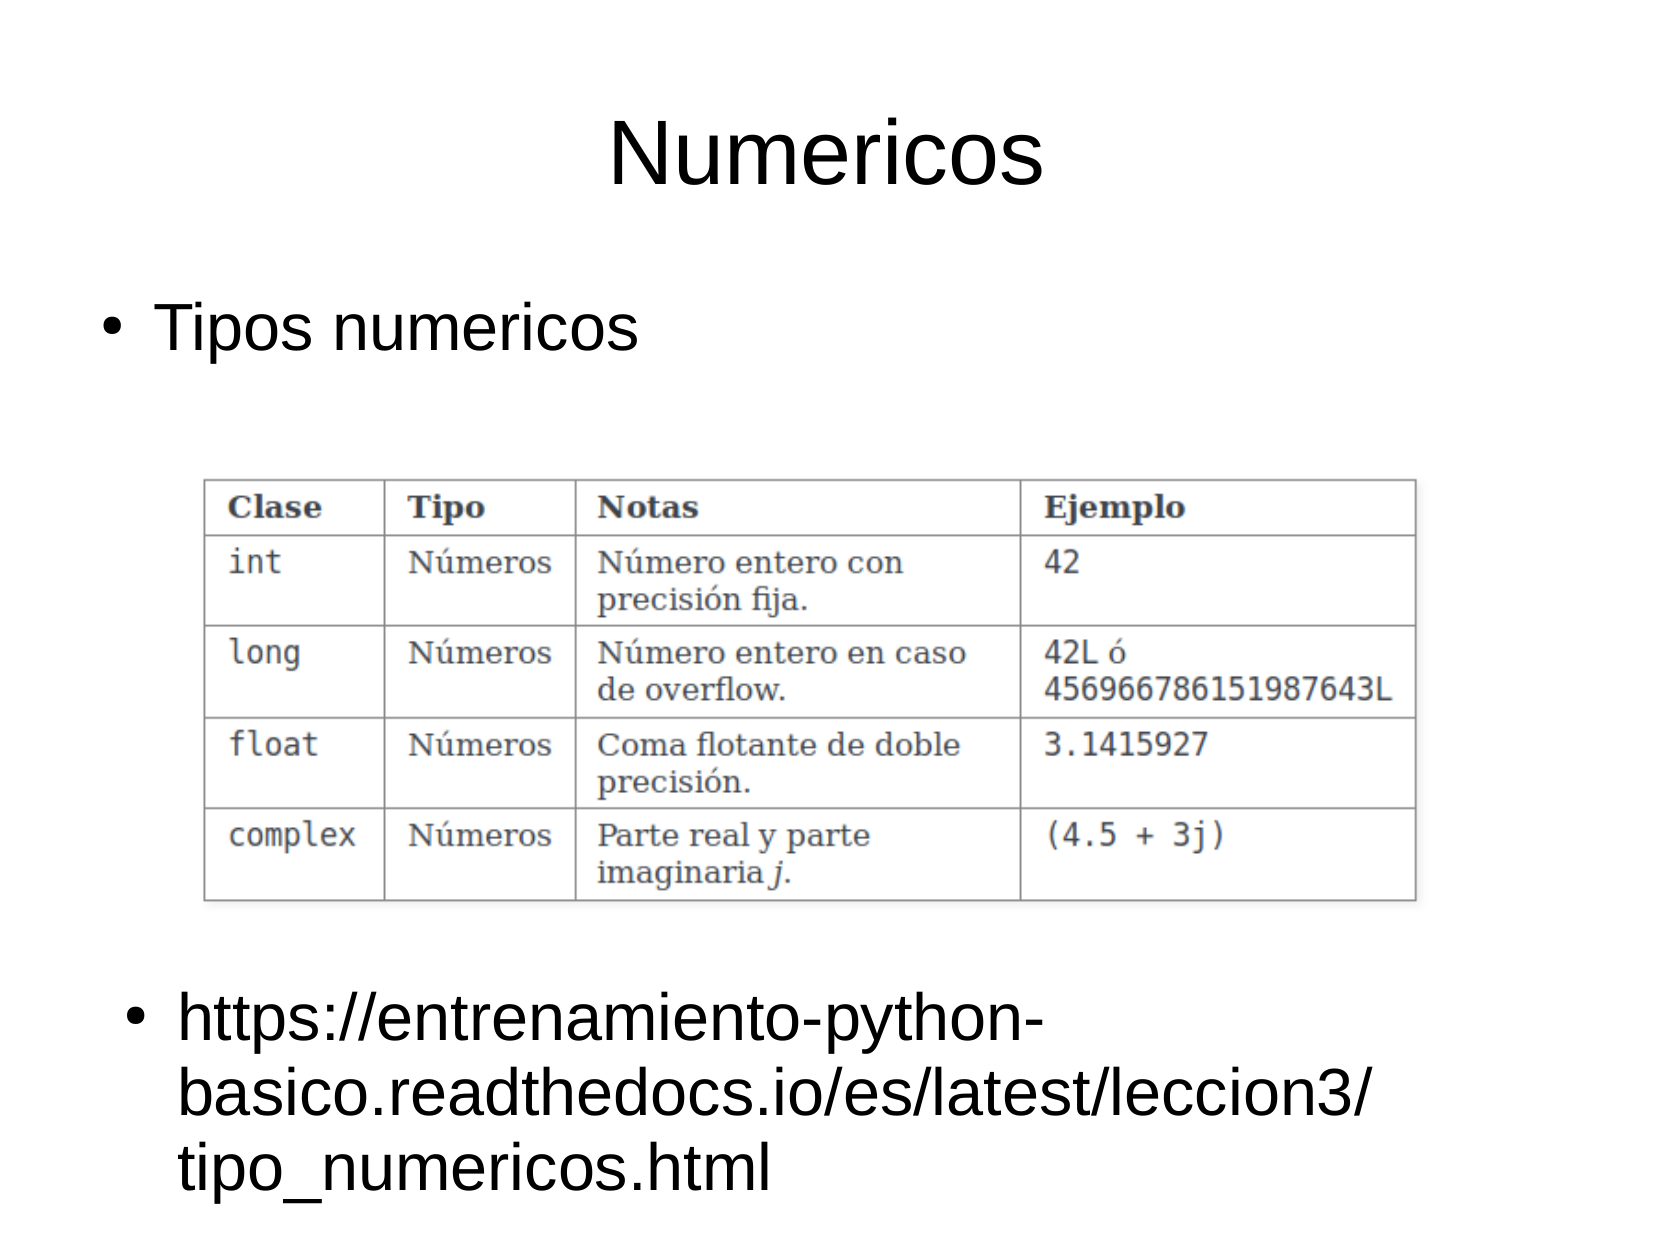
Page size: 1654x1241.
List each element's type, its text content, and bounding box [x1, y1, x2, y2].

title Numericos [82, 49, 1571, 257]
picture [180, 474, 1441, 922]
list https://entrenamiento-python-basico.readthedocs.io/es/latest/leccion3/tipo_numericos.html [106, 980, 1595, 1080]
list Tipos numericos [82, 290, 1571, 390]
